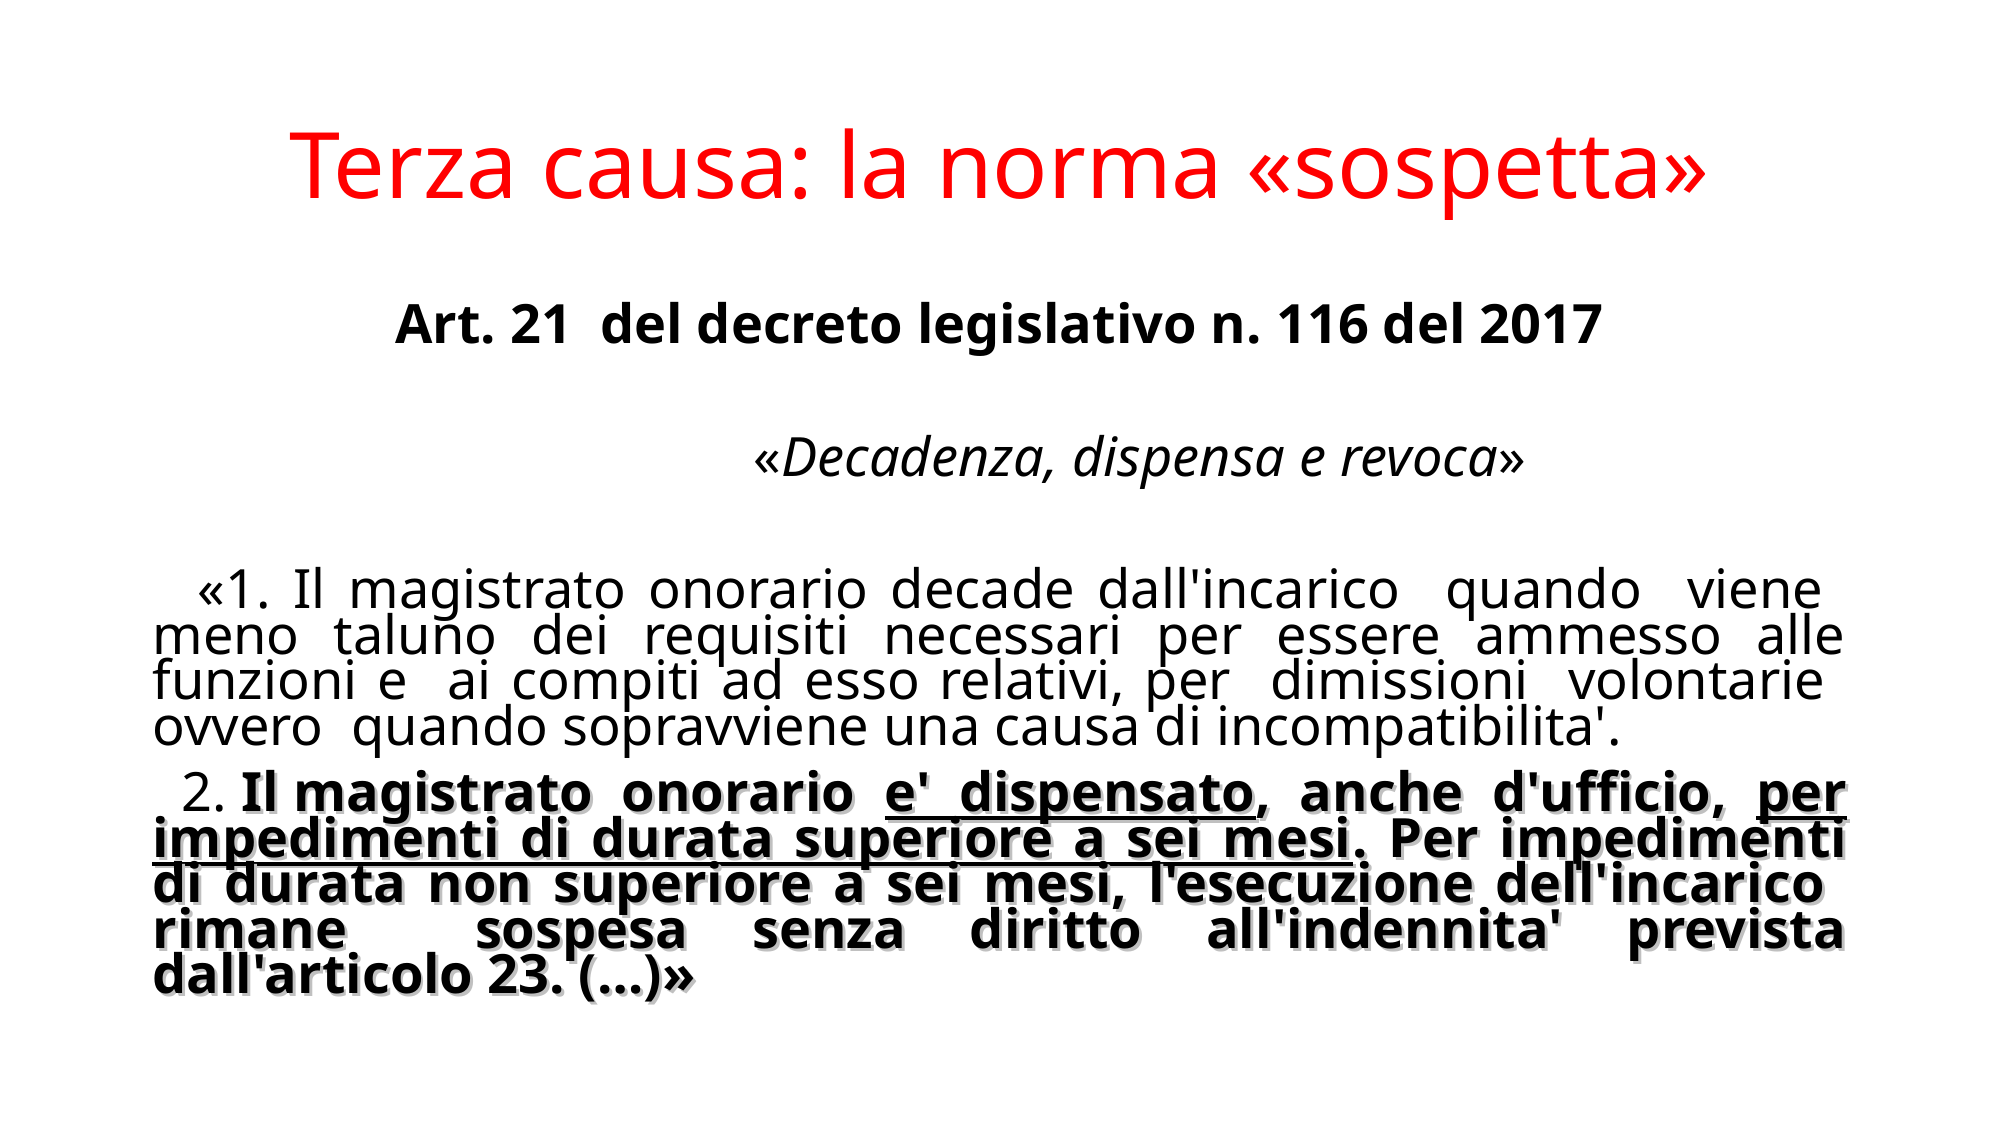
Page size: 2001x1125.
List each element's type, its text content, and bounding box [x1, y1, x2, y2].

list Art. 21 del decreto legislativo n. 116 del 2017 «Decadenza, dispensa e revoca» «1. Il magistrato onorario decade dall'incarico quando viene meno taluno dei requisiti necessari per essere ammesso alle funzioni e ai compiti ad esso relativi, per dimissioni volontarie ovvero quando sopravviene una causa di incompatibilita'. 2. Il magistrato onorario e' dispensato, anche d'ufficio, per impedimenti di durata superiore a sei mesi. Per impedimenti di durata non superiore a sei mesi, l'esecuzione dell'incarico rimane sospesa senza diritto all'indennita' prevista dall'articolo 23. (…)» [137, 299, 1863, 1014]
title Terza causa: la norma «sospetta» [137, 59, 1863, 278]
